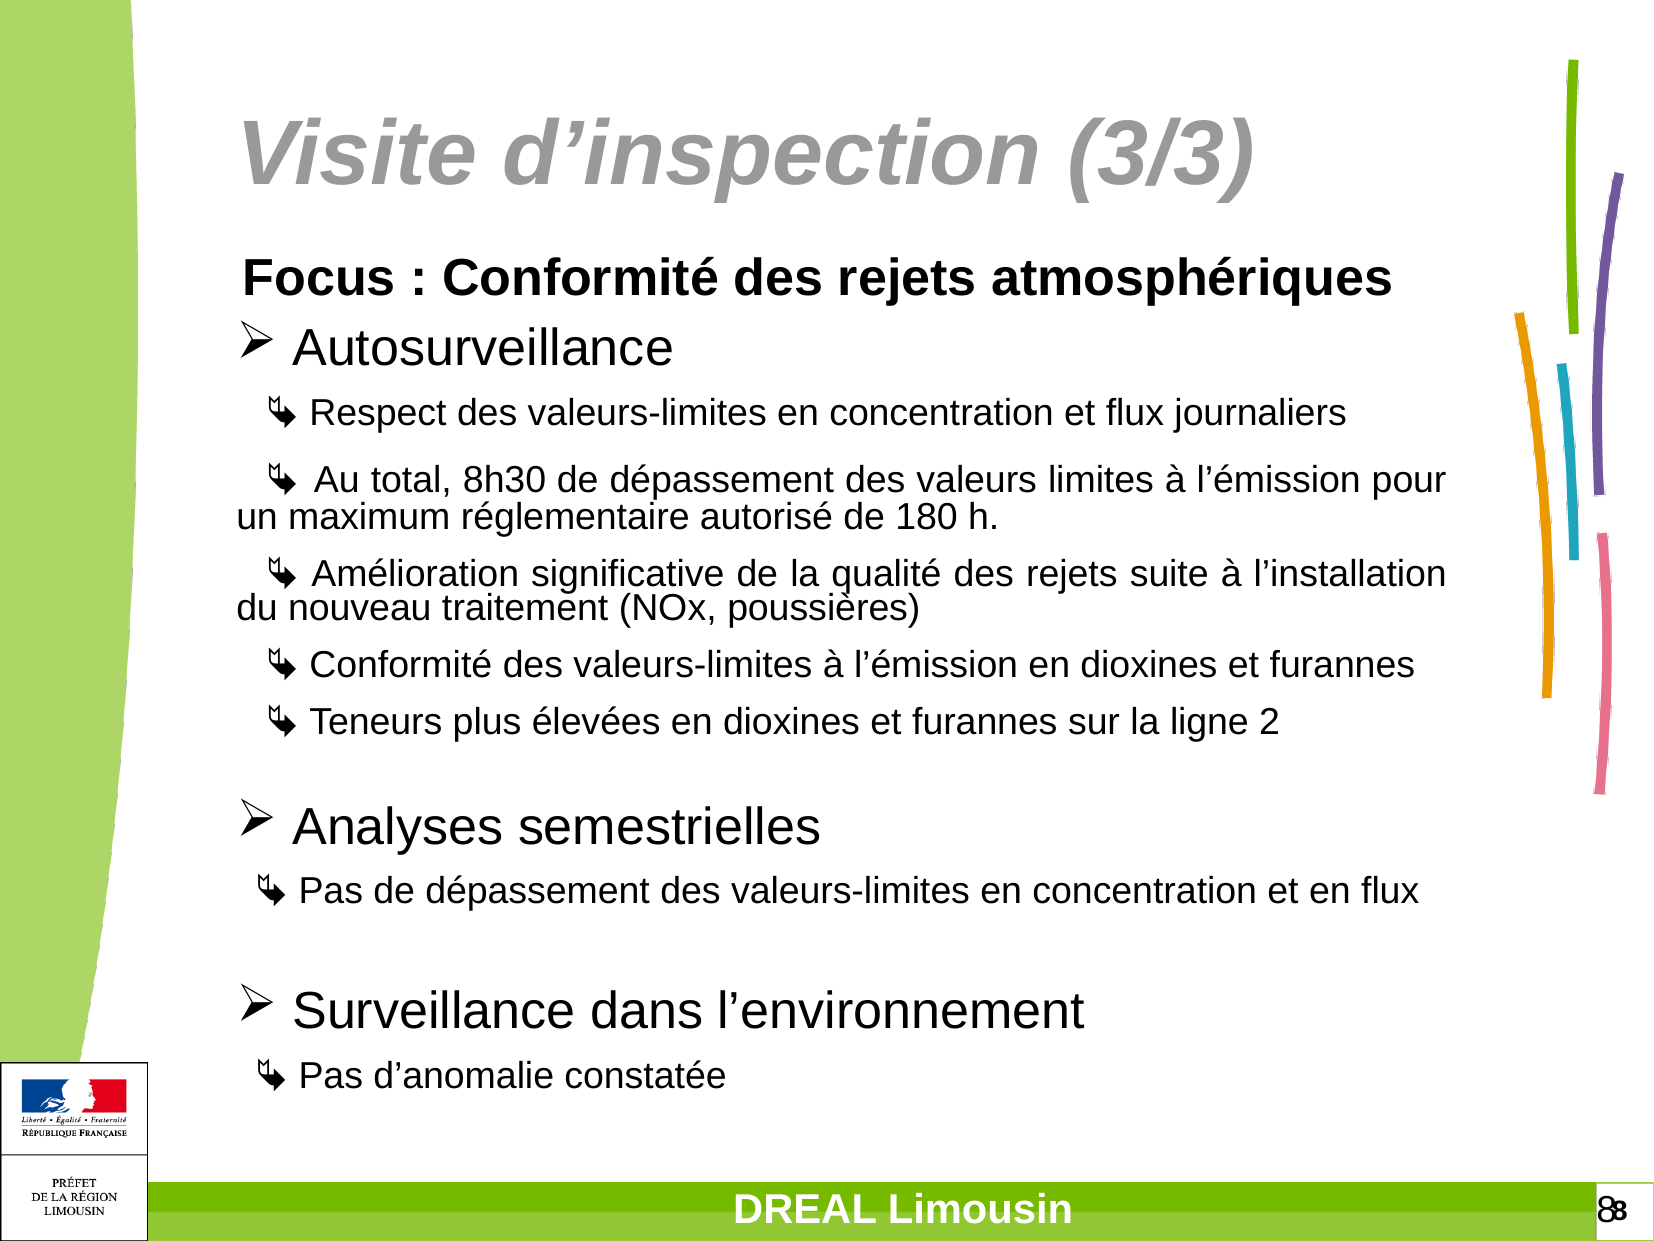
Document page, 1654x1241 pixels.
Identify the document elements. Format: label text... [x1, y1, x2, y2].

picture [0, 0, 1654, 1241]
title Visite d’inspection (3/3) [236, 59, 1477, 260]
list Focus : Conformité des rejets atmosphériques Autosurveillance  Respect des valeurs-limites en concentration et flux journaliers  Au total, 8h30 de dépassement des valeurs limites à l’émission pour un maximum réglementaire autorisé de 180 h.  Amélioration significative de la qualité des rejets suite à l’installation du nouveau traitement (NOx, poussières)  Conformité des valeurs-limites à l’émission en dioxines et furannes  Teneurs plus élevées en dioxines et furannes sur la ligne 2 Analyses semestrielles  Pas de dépassement des valeurs-limites en concentration et en flux Surveillance dans l’environnement  Pas d’anomalie constatée [236, 258, 1447, 1241]
